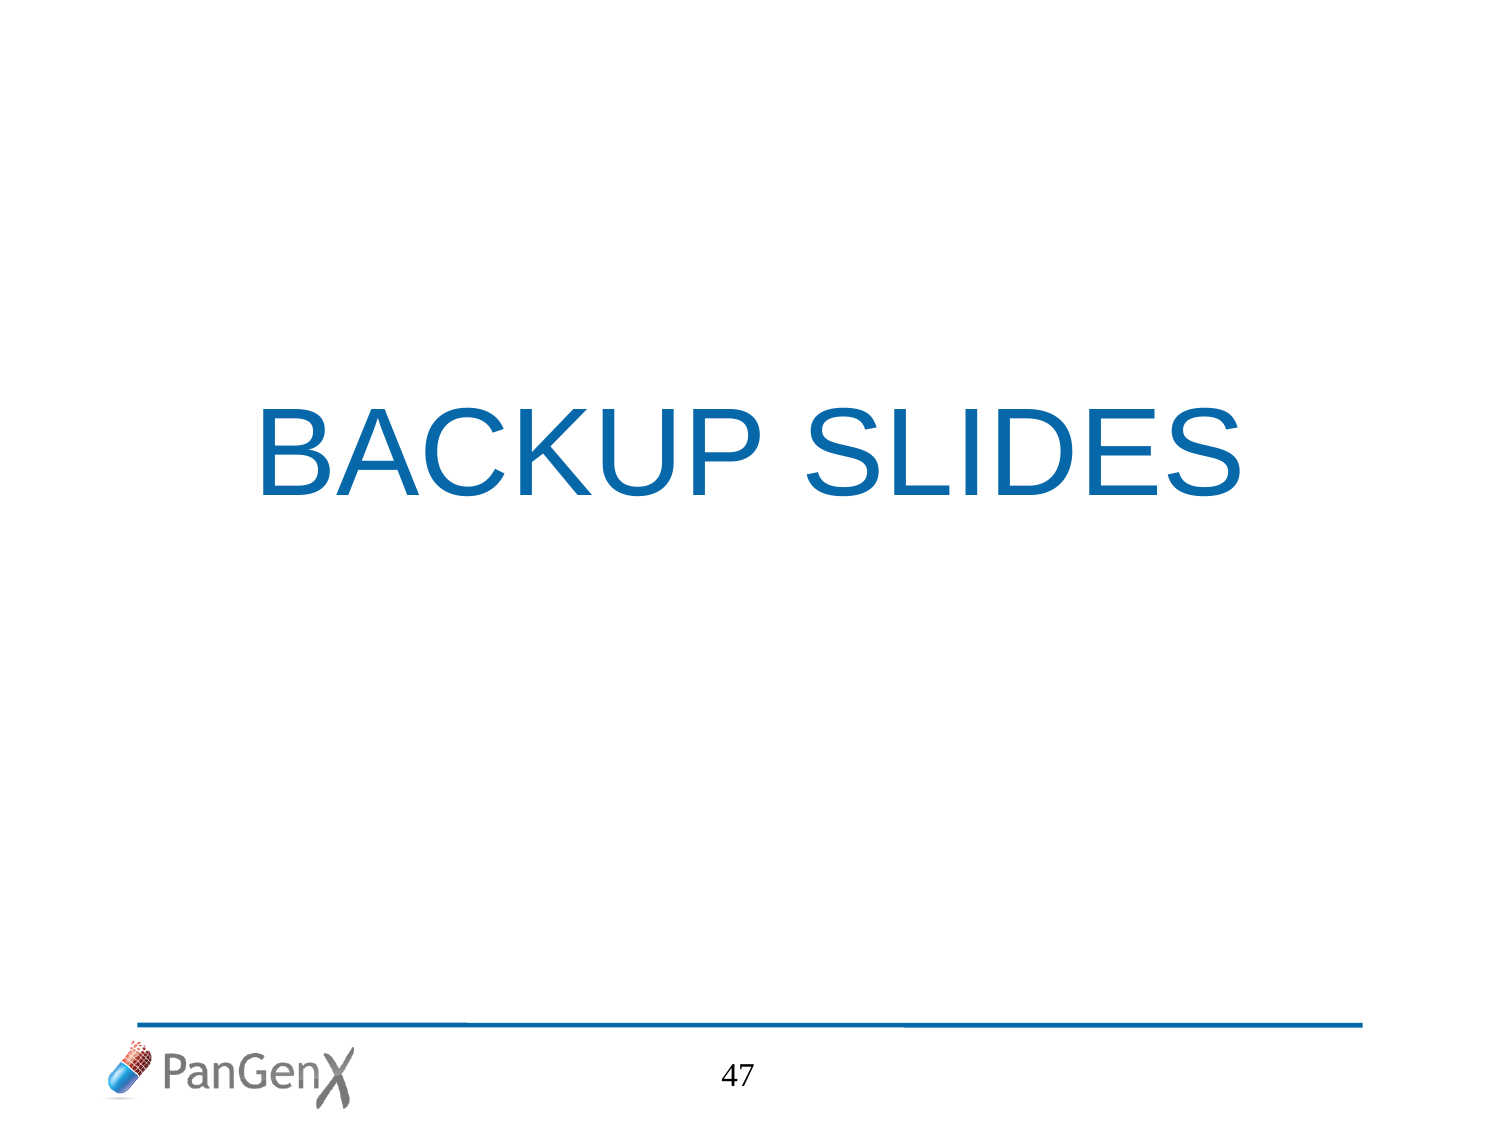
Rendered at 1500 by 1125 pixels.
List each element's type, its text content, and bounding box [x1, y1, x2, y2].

title BACKUP SLIDES [0, 335, 1500, 528]
picture [89, 1041, 354, 1109]
